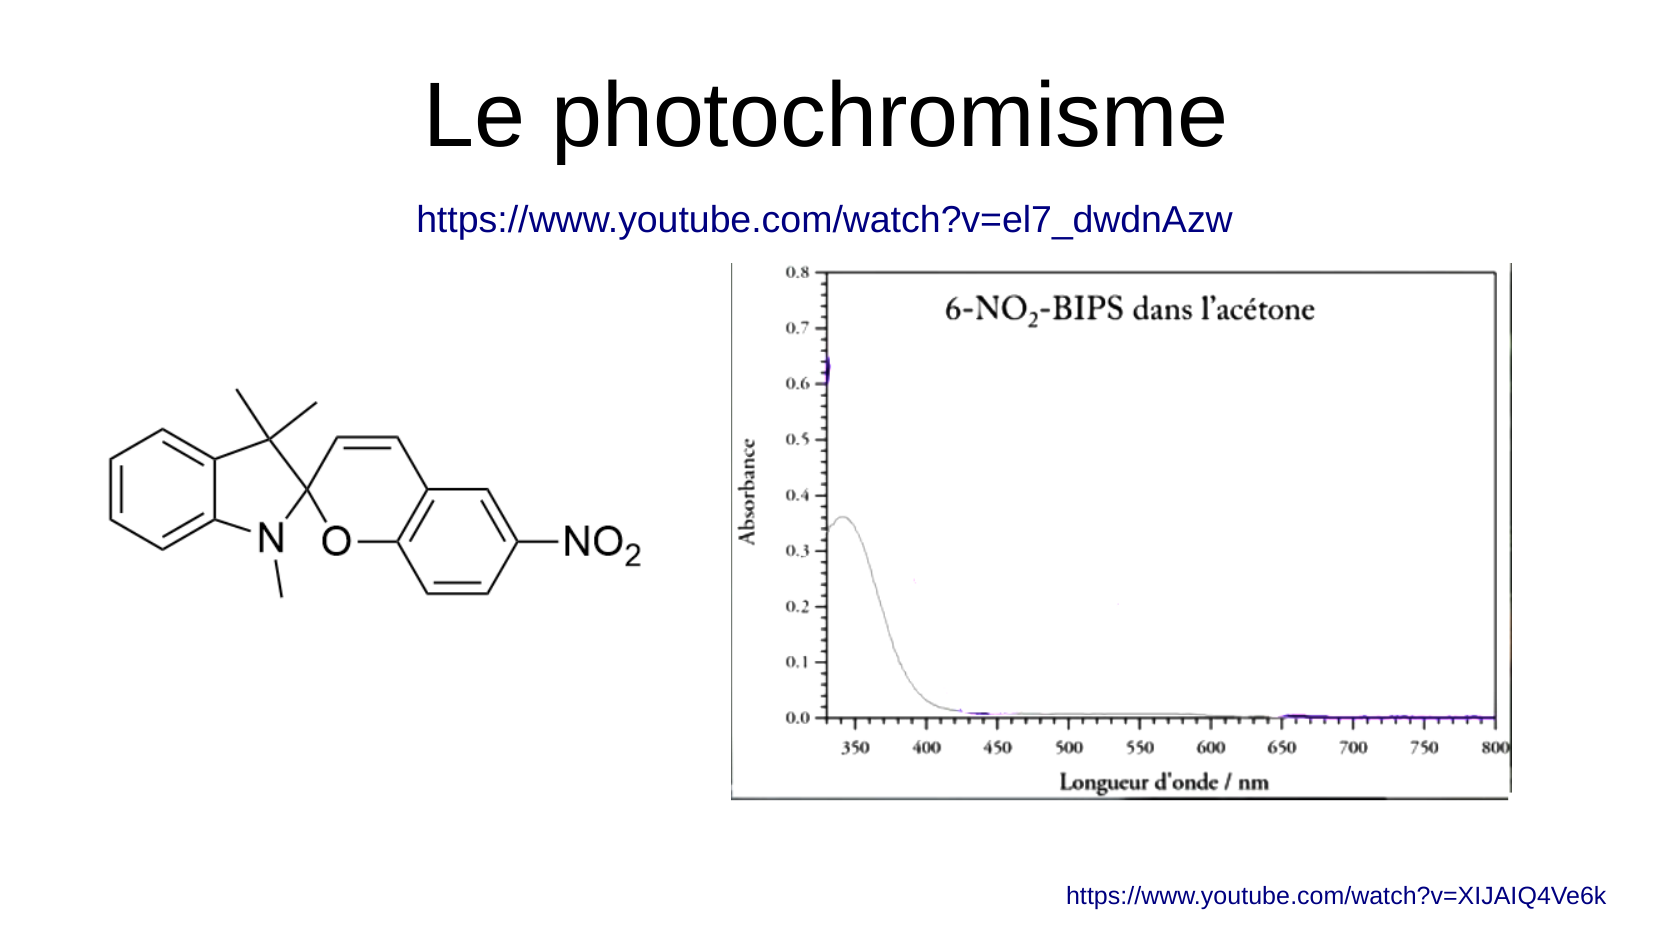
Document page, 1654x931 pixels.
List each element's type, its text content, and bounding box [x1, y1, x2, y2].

picture [731, 263, 1512, 804]
text_box https://www.youtube.com/watch?v=el7_dwdnAzw [401, 191, 1248, 290]
text_box https://www.youtube.com/watch?v=XIJAIQ4Ve6k [1051, 874, 1654, 931]
picture [86, 350, 662, 650]
title Le photochromisme [82, 37, 1571, 193]
